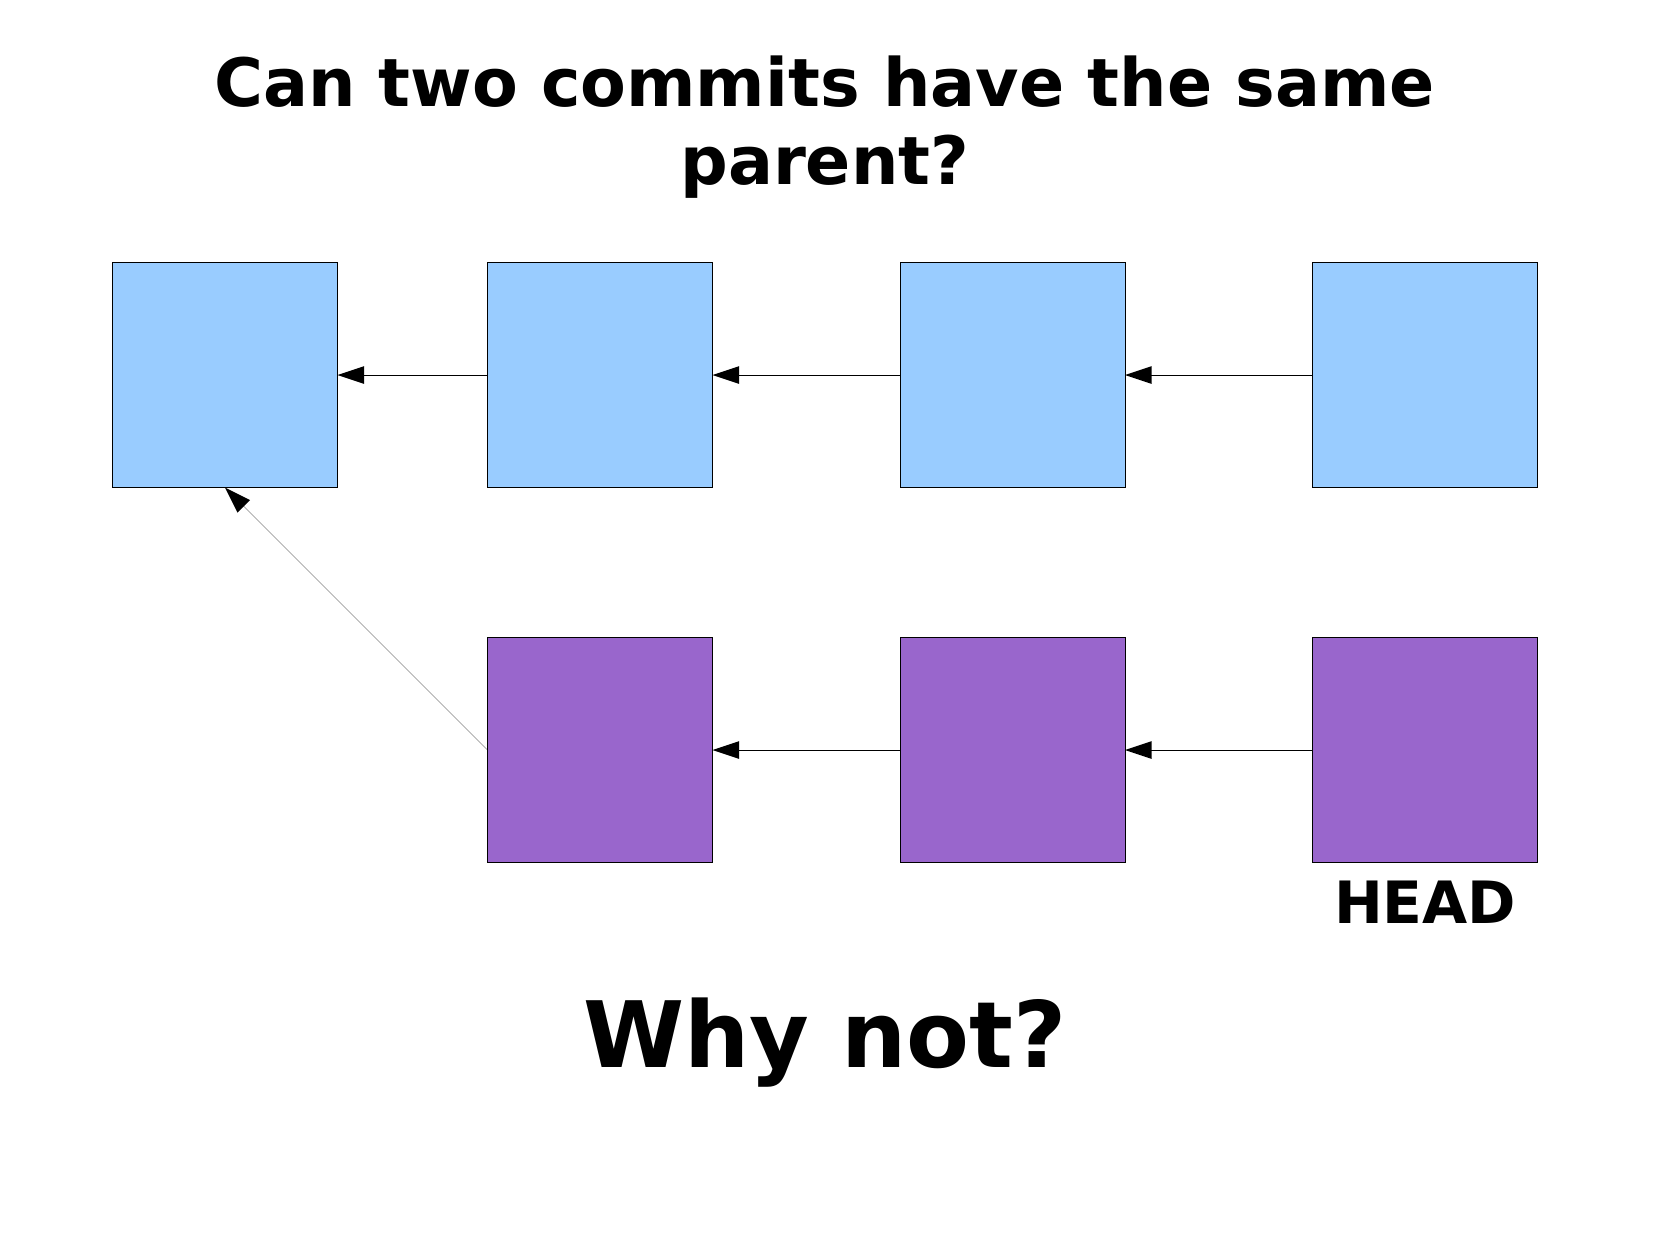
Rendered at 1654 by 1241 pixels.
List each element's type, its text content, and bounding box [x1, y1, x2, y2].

text_box Why not? [112, 975, 1538, 1103]
text_box HEAD [1312, 862, 1538, 949]
text_box [1312, 637, 1538, 862]
text_box [1312, 262, 1538, 488]
text_box [900, 262, 1126, 488]
text_box [112, 262, 338, 488]
text_box [487, 637, 713, 863]
text_box Can two commits have the same parent? [112, 37, 1538, 135]
text_box [900, 637, 1126, 863]
text_box [487, 262, 713, 488]
